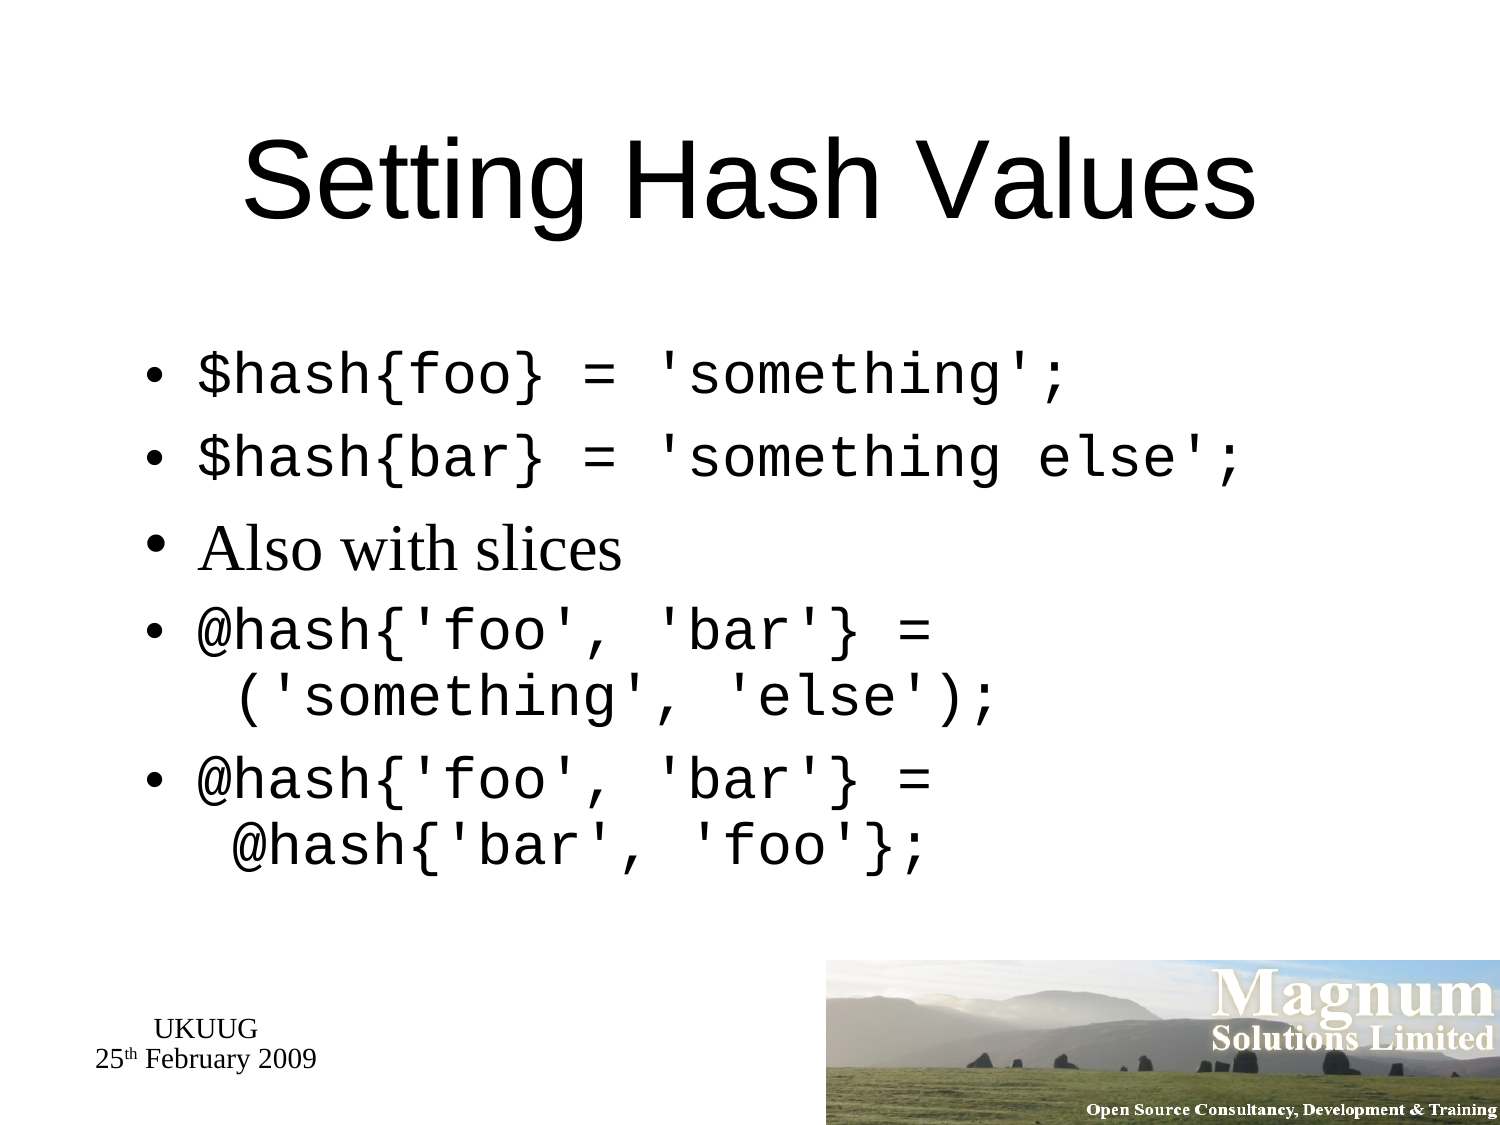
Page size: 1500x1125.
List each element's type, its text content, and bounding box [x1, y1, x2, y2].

list $hash{foo} = 'something'; $hash{bar} = 'something else'; Also with slices @hash{'foo', 'bar'} = ('something', 'else'); @hash{'foo', 'bar'} = @hash{'bar', 'foo'}; [112, 337, 1388, 1013]
title Setting Hash Values [112, 62, 1388, 250]
picture [826, 960, 1500, 1125]
